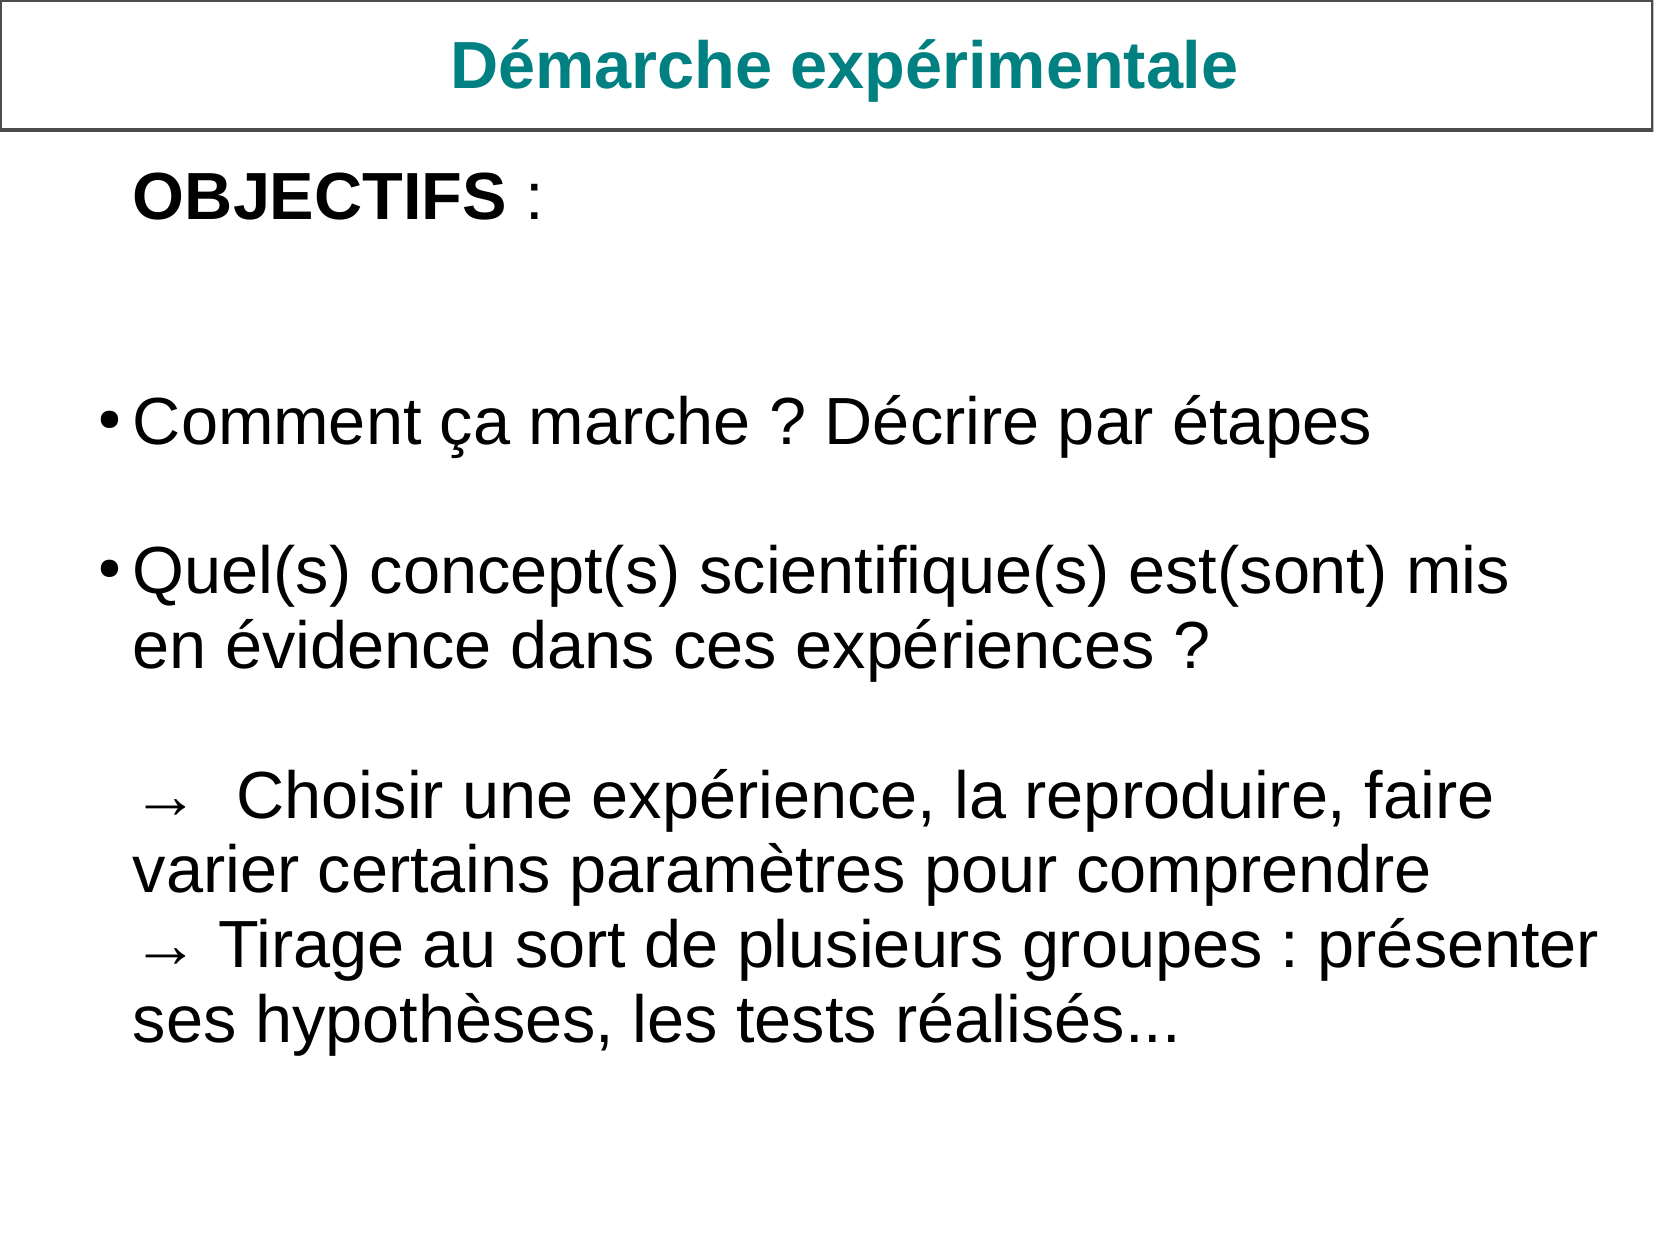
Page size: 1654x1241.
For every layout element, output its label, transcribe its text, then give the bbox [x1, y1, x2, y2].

text_box Démarche expérimentale [0, 0, 1654, 130]
text_box OBJECTIFS : Comment ça marche ? Décrire par étapes Quel(s) concept(s) scientifique(s) est(sont) mis en évidence dans ces expériences ? → Choisir une expérience, la reproduire, faire varier certains paramètres pour comprendre → Tirage au sort de plusieurs groupes : présenter ses hypothèses, les tests réalisés... [82, 152, 1619, 1136]
